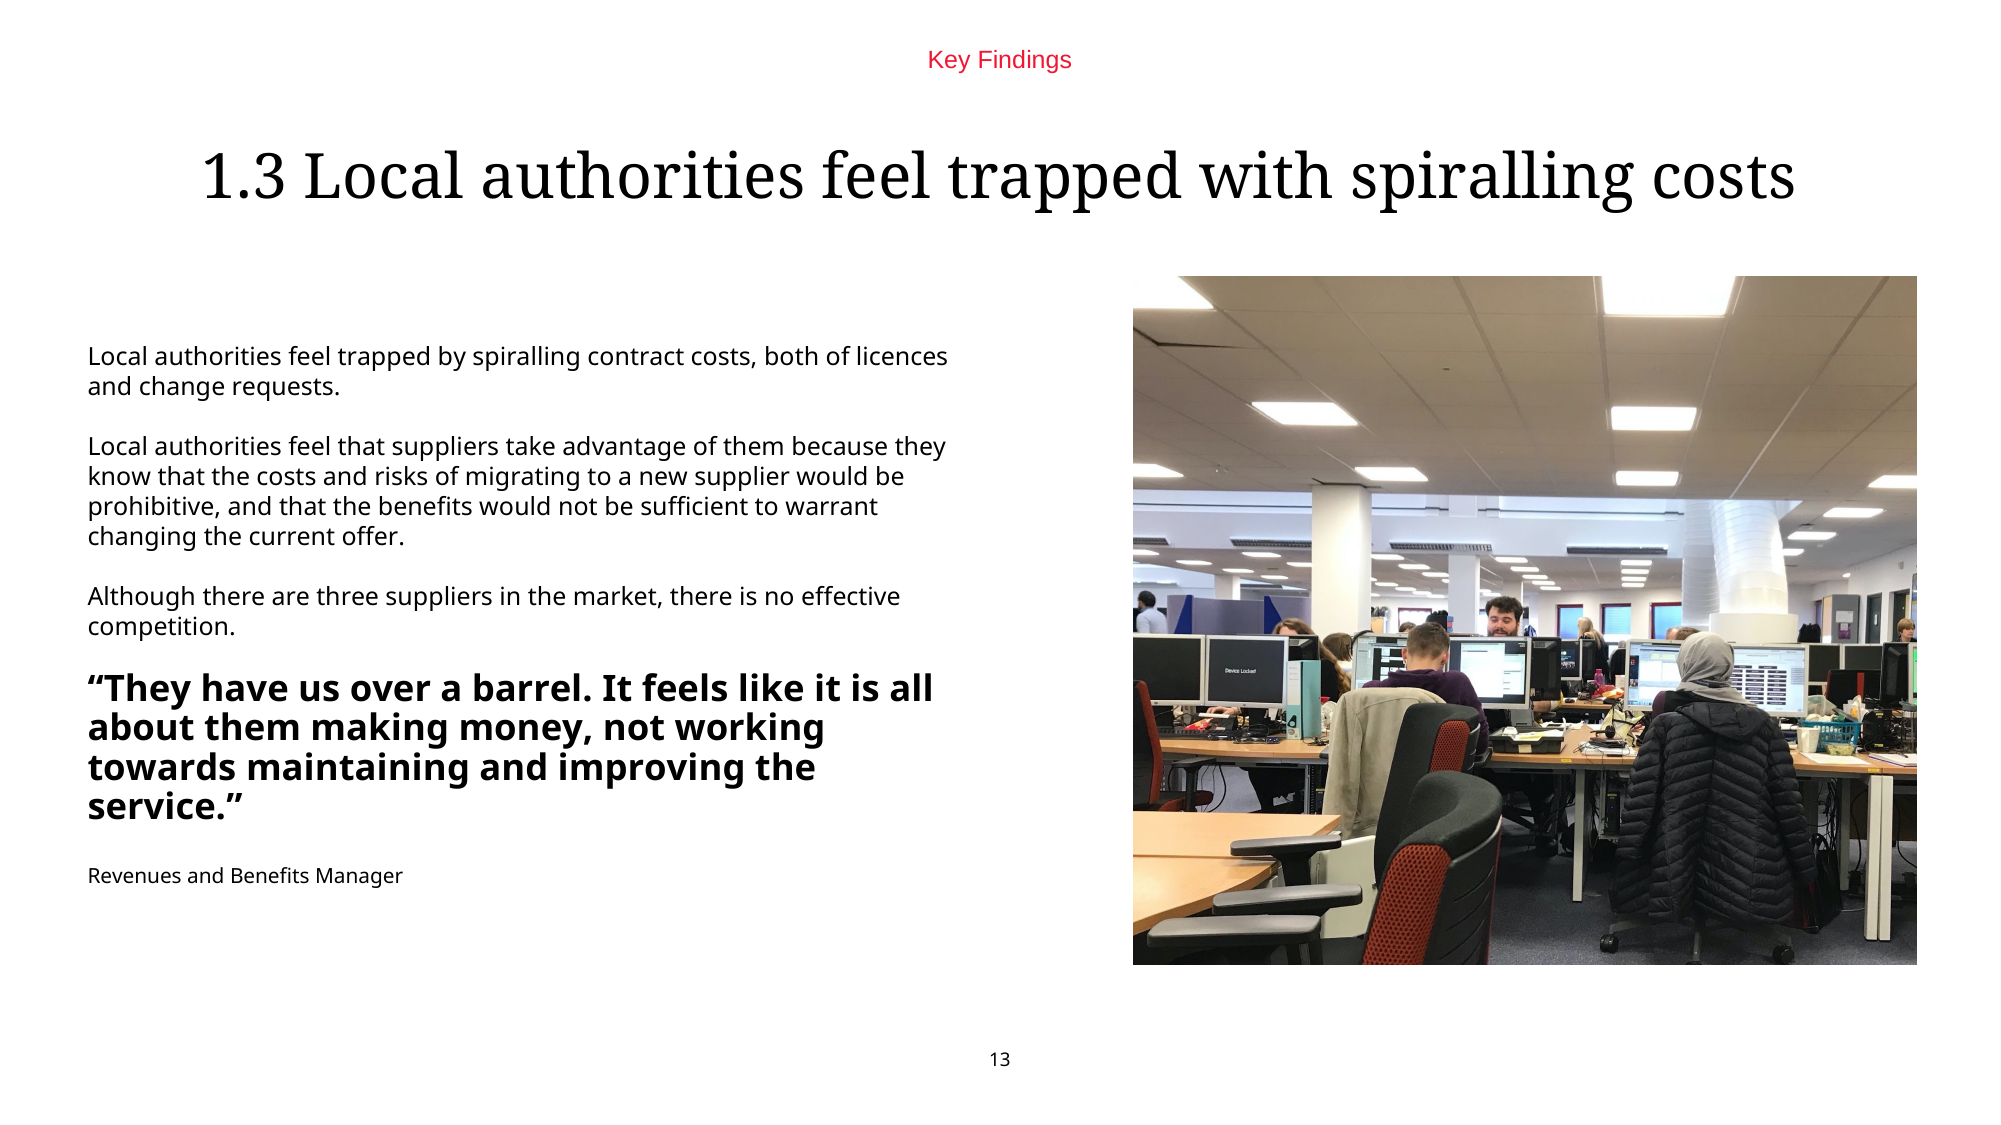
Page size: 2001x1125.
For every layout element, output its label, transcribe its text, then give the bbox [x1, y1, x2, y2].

picture [1133, 276, 1917, 965]
text_box Key Findings [864, 40, 1136, 79]
text_box Local authorities feel trapped by spiralling contract costs, both of licences and change requests. Local authorities feel that suppliers take advantage of them because they know that the costs and risks of migrating to a new supplier would be prohibitive, and that the benefits would not be sufficient to warrant changing the current offer. Although there are three suppliers in the market, there is no effective competition. “They have us over a barrel. It feels like it is all about them making money, not working towards maintaining and improving the service.” Revenues and Benefits Manager [81, 334, 980, 998]
text_box 19 [955, 997, 1045, 1123]
text_box 1.3 Local authorities feel trapped with spiralling costs [83, 144, 1917, 244]
